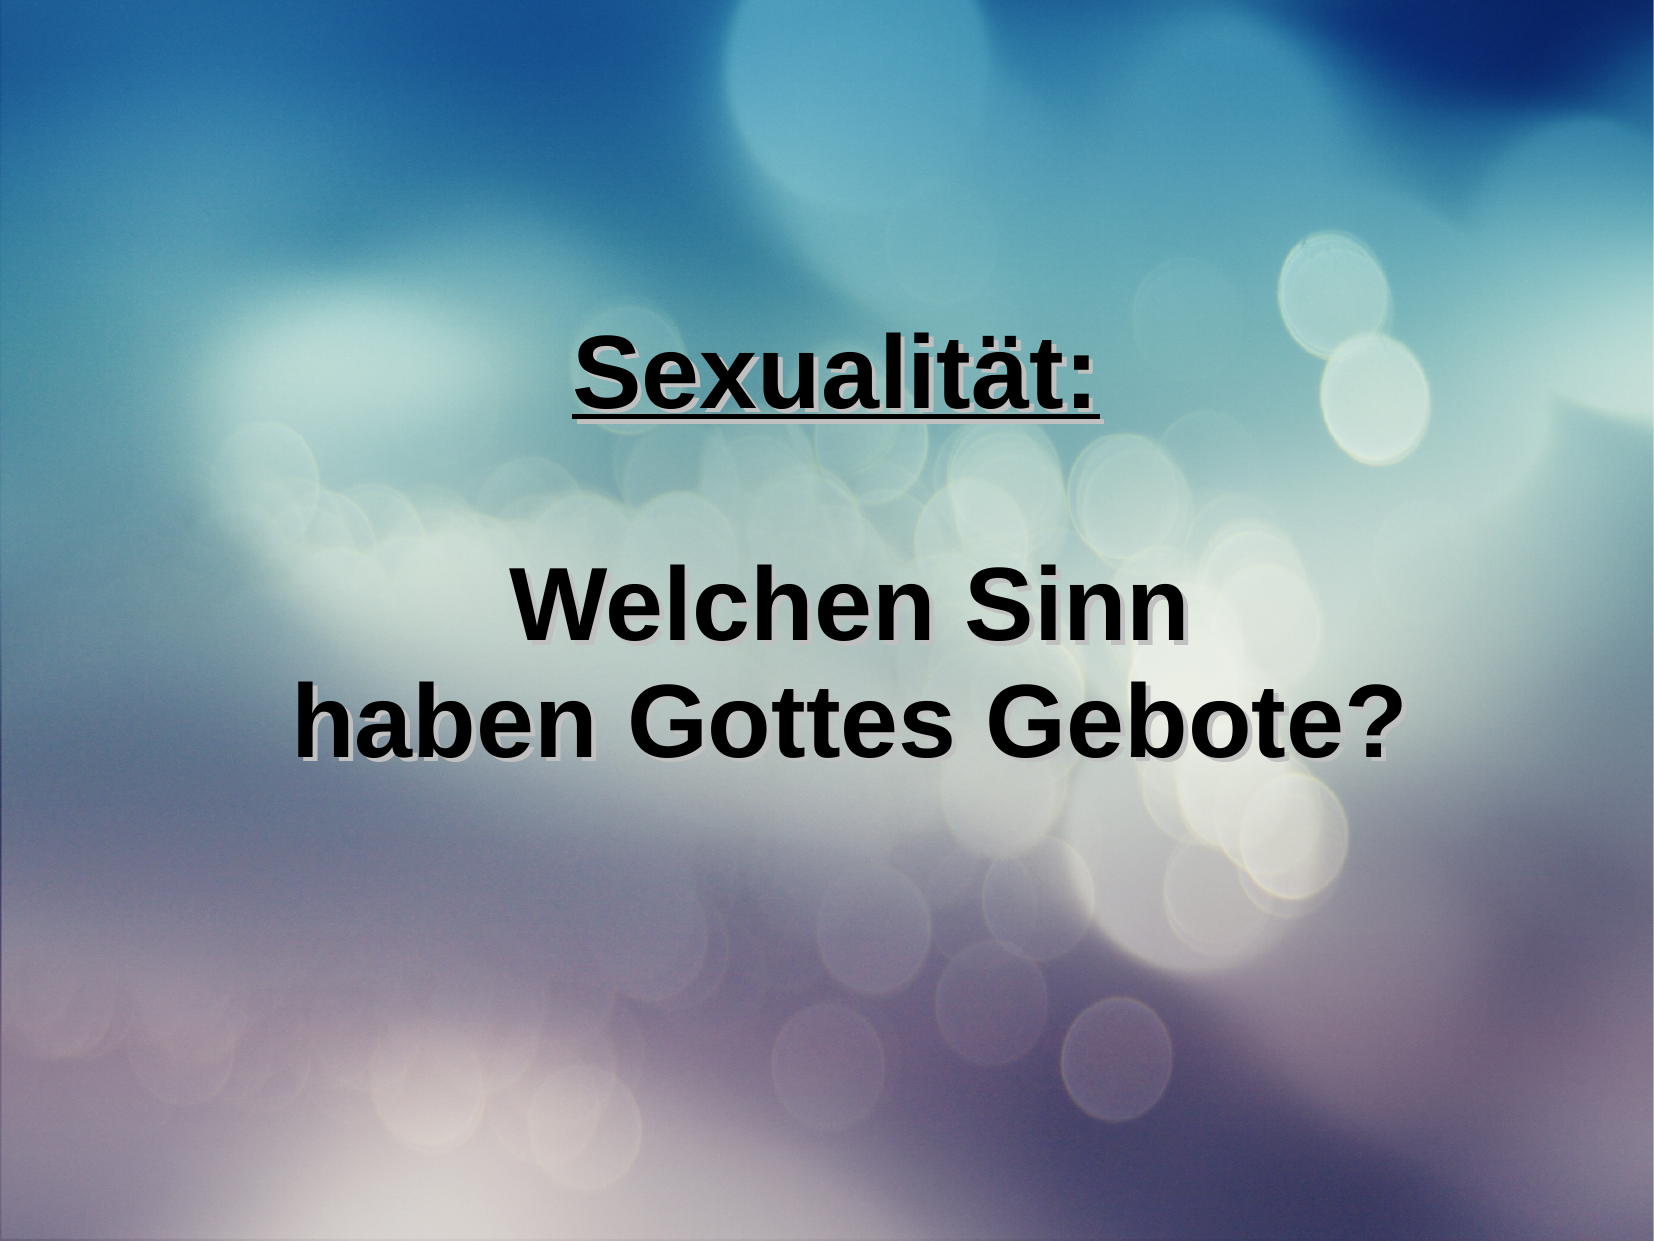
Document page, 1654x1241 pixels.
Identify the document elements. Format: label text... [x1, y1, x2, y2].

title Sexualität: Welchen Sinn haben Gottes Gebote? [106, 313, 1595, 780]
picture [0, 0, 1654, 1241]
